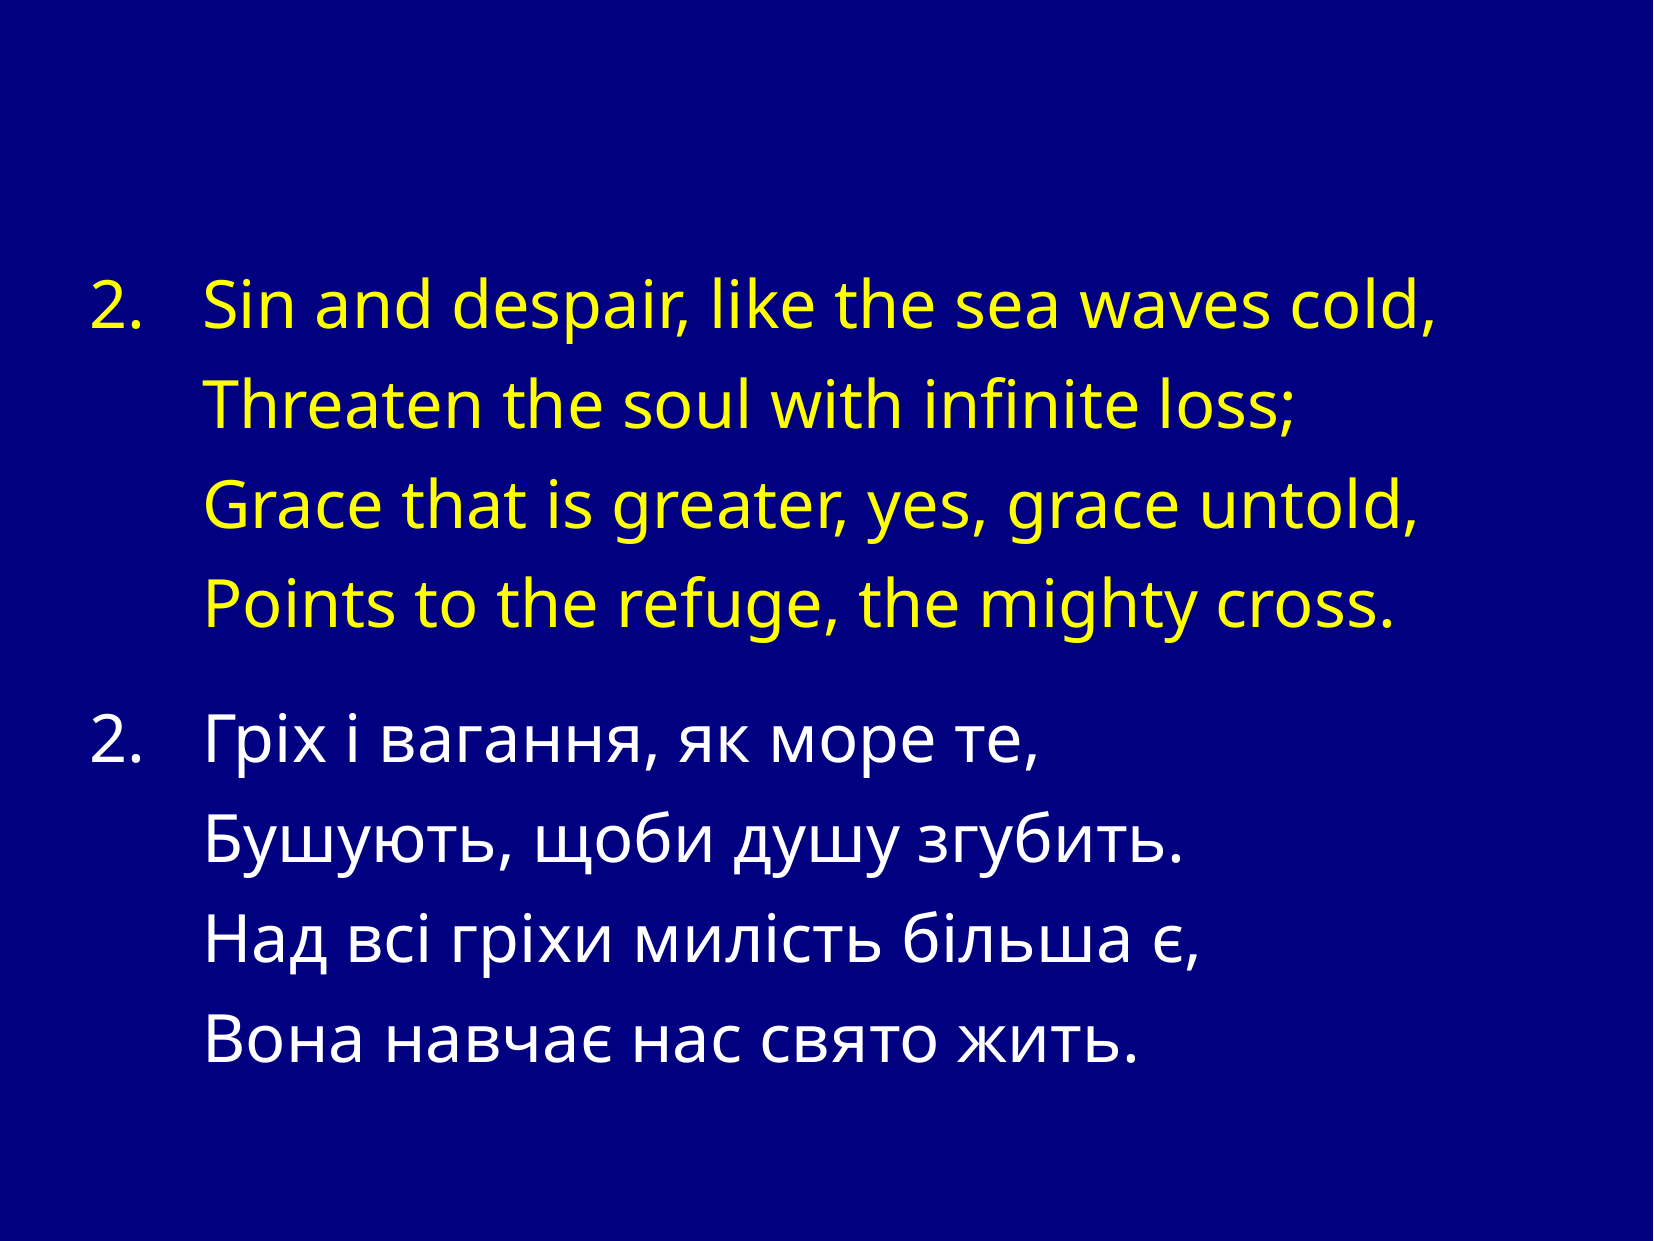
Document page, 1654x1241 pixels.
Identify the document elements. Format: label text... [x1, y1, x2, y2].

text_box 2. Гріх і вагання, як море те, Бушують, щоби душу згубить. Над всі гріхи милість більша є, Вона навчає нас свято жить. [75, 675, 1576, 1163]
text_box 2. Sin and despair, like the sea waves cold, Threaten the soul with infinite loss; Grace that is greater, yes, grace untold, Points to the refuge, the mighty cross. [75, 150, 1651, 638]
